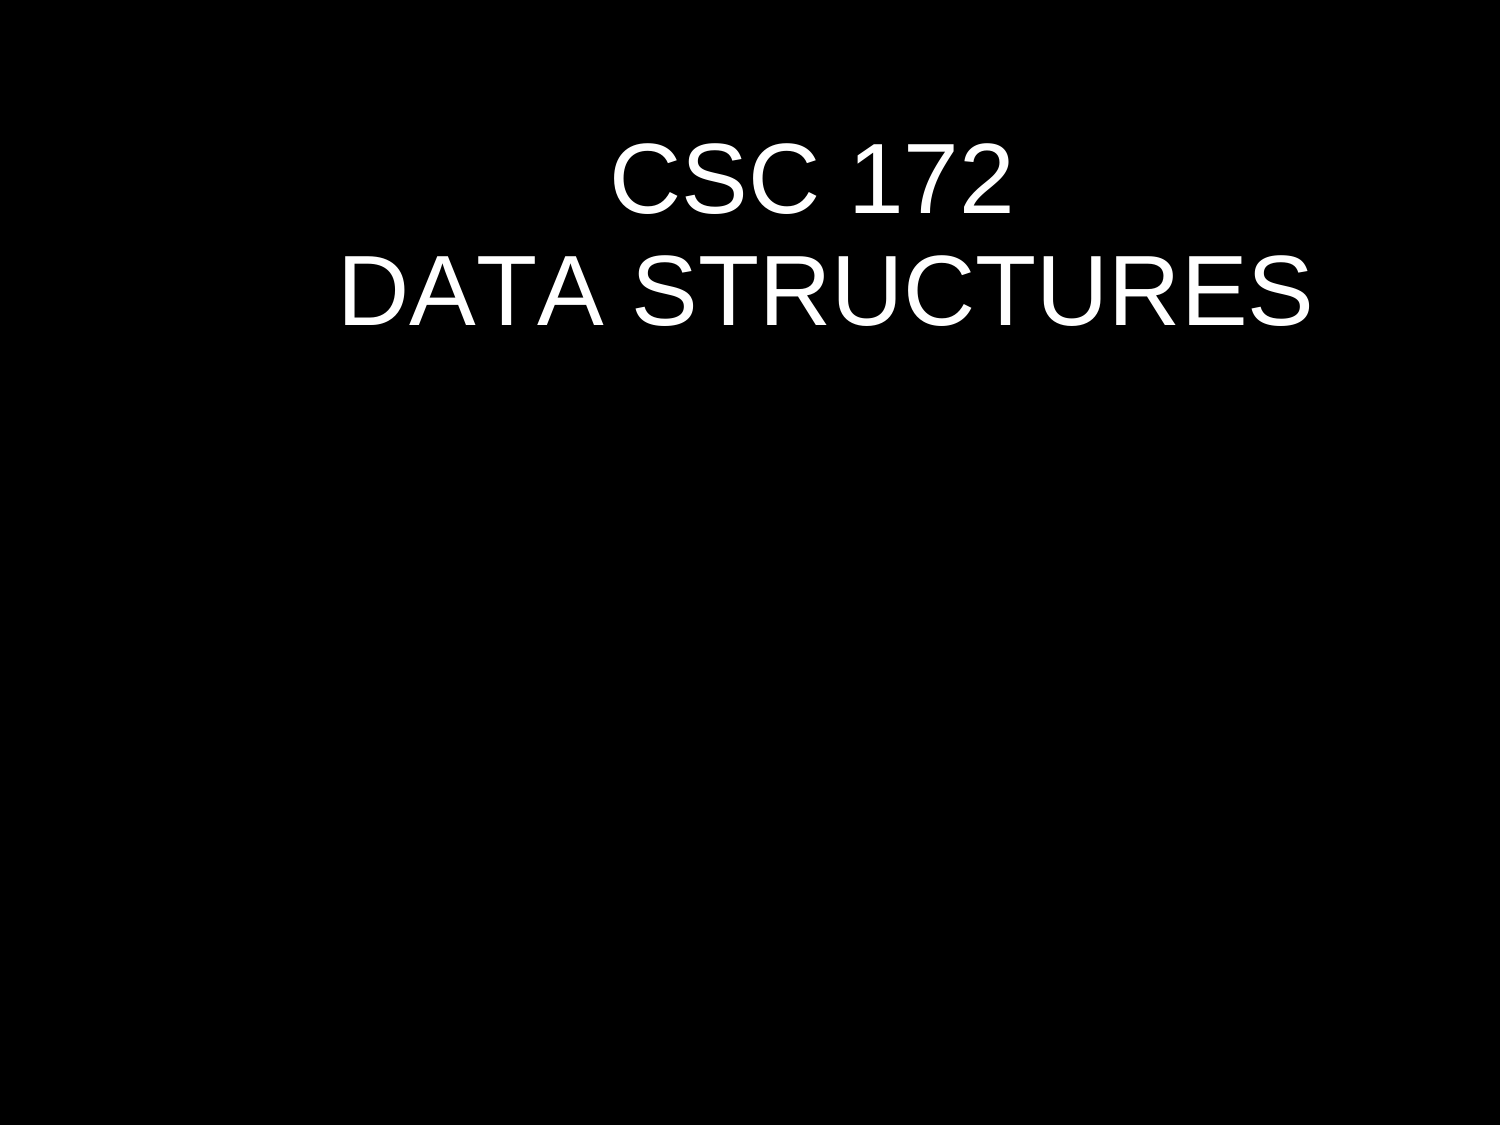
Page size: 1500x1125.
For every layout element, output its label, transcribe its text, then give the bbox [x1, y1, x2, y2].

title CSC 172 DATA STRUCTURES [82, 56, 1500, 413]
